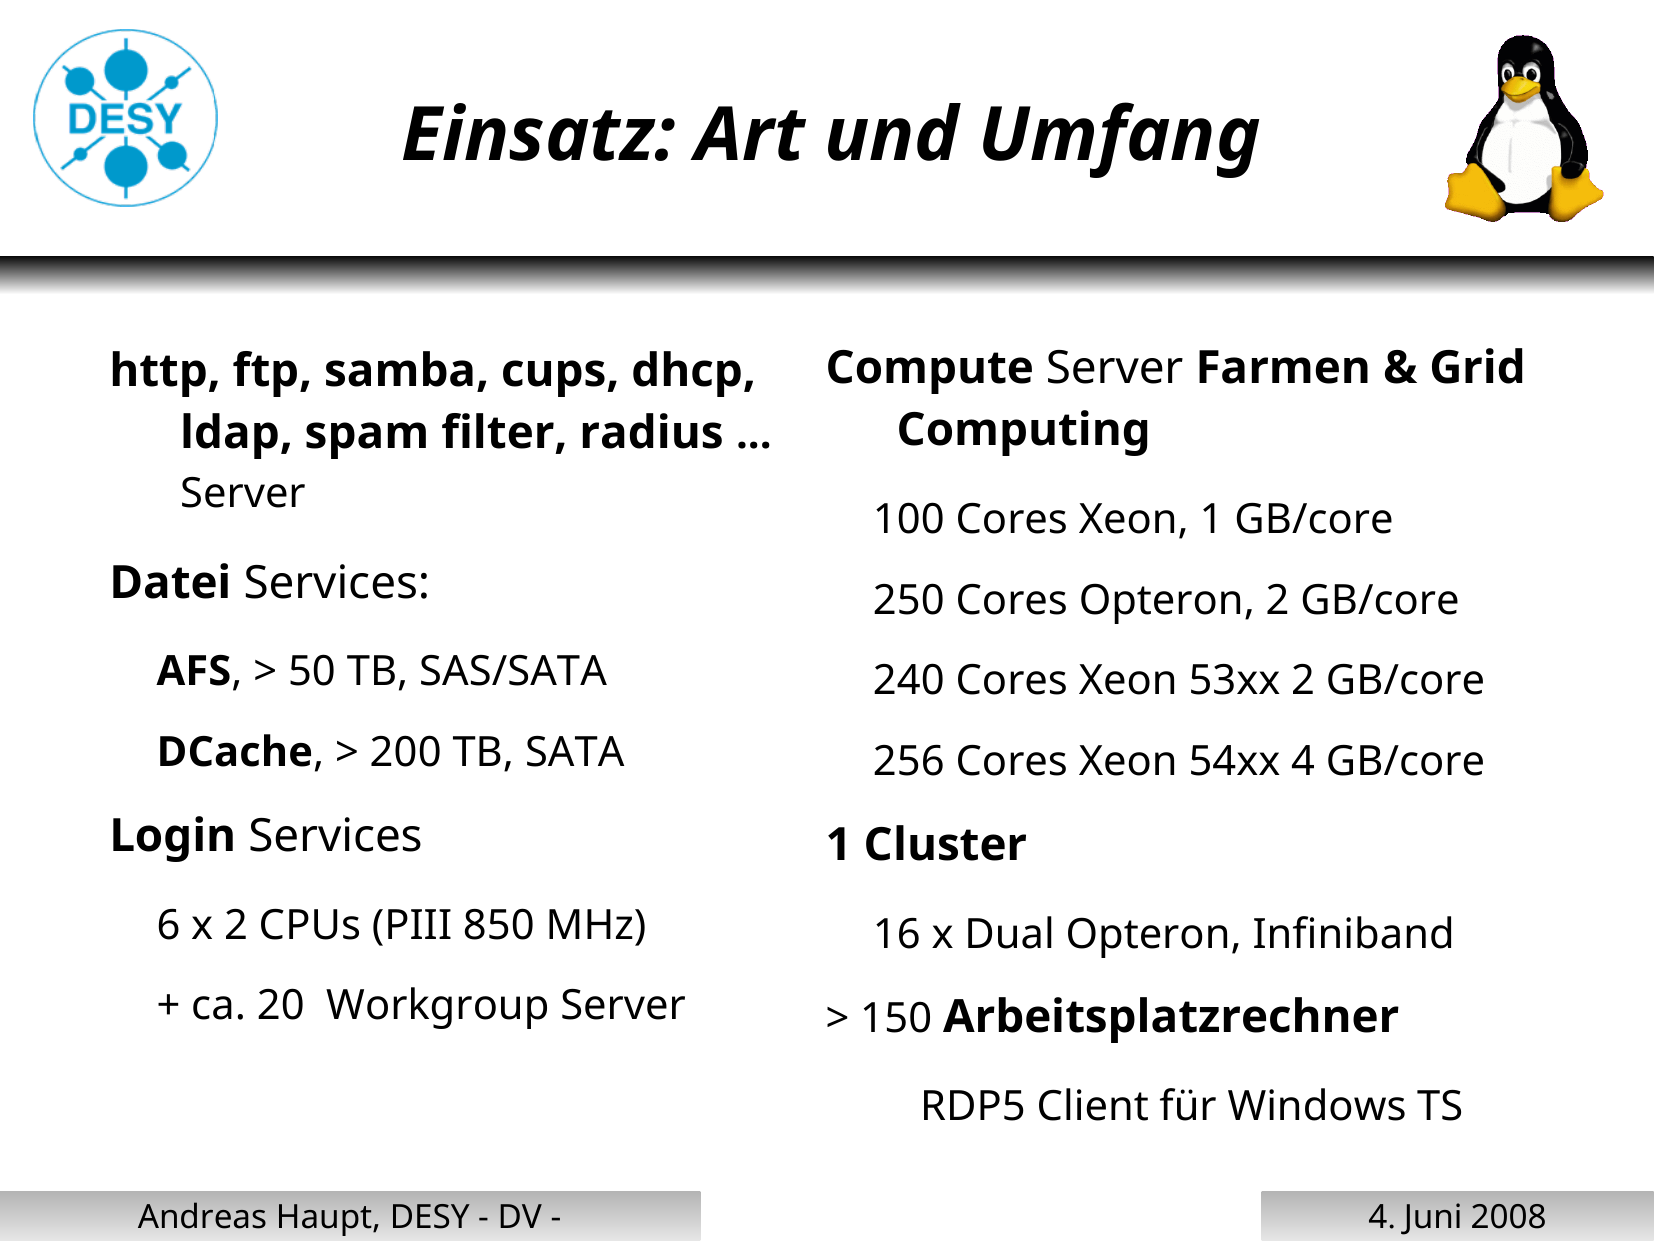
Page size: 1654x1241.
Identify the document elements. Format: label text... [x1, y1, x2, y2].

picture [1429, 12, 1637, 238]
picture [33, 29, 218, 207]
list http, ftp, samba, cups, dhcp, ldap, spam filter, radius ... Server Datei Services: AFS, > 50 TB, SAS/SATA DCache, > 200 TB, SATA Login Services 6 x 2 CPUs (PIII 850 MHz) + ca. 20 Workgroup Server [97, 337, 827, 1208]
list Compute Server Farmen & Grid Computing 100 Cores Xeon, 1 GB/core 250 Cores Opteron, 2 GB/core 240 Cores Xeon 53xx 2 GB/core 256 Cores Xeon 54xx 4 GB/core 1 Cluster 16 x Dual Opteron, Infiniband > 150 Arbeitsplatzrechner RDP5 Client für Windows TS [813, 334, 1654, 1164]
title Einsatz: Art und Umfang [250, 12, 1413, 251]
